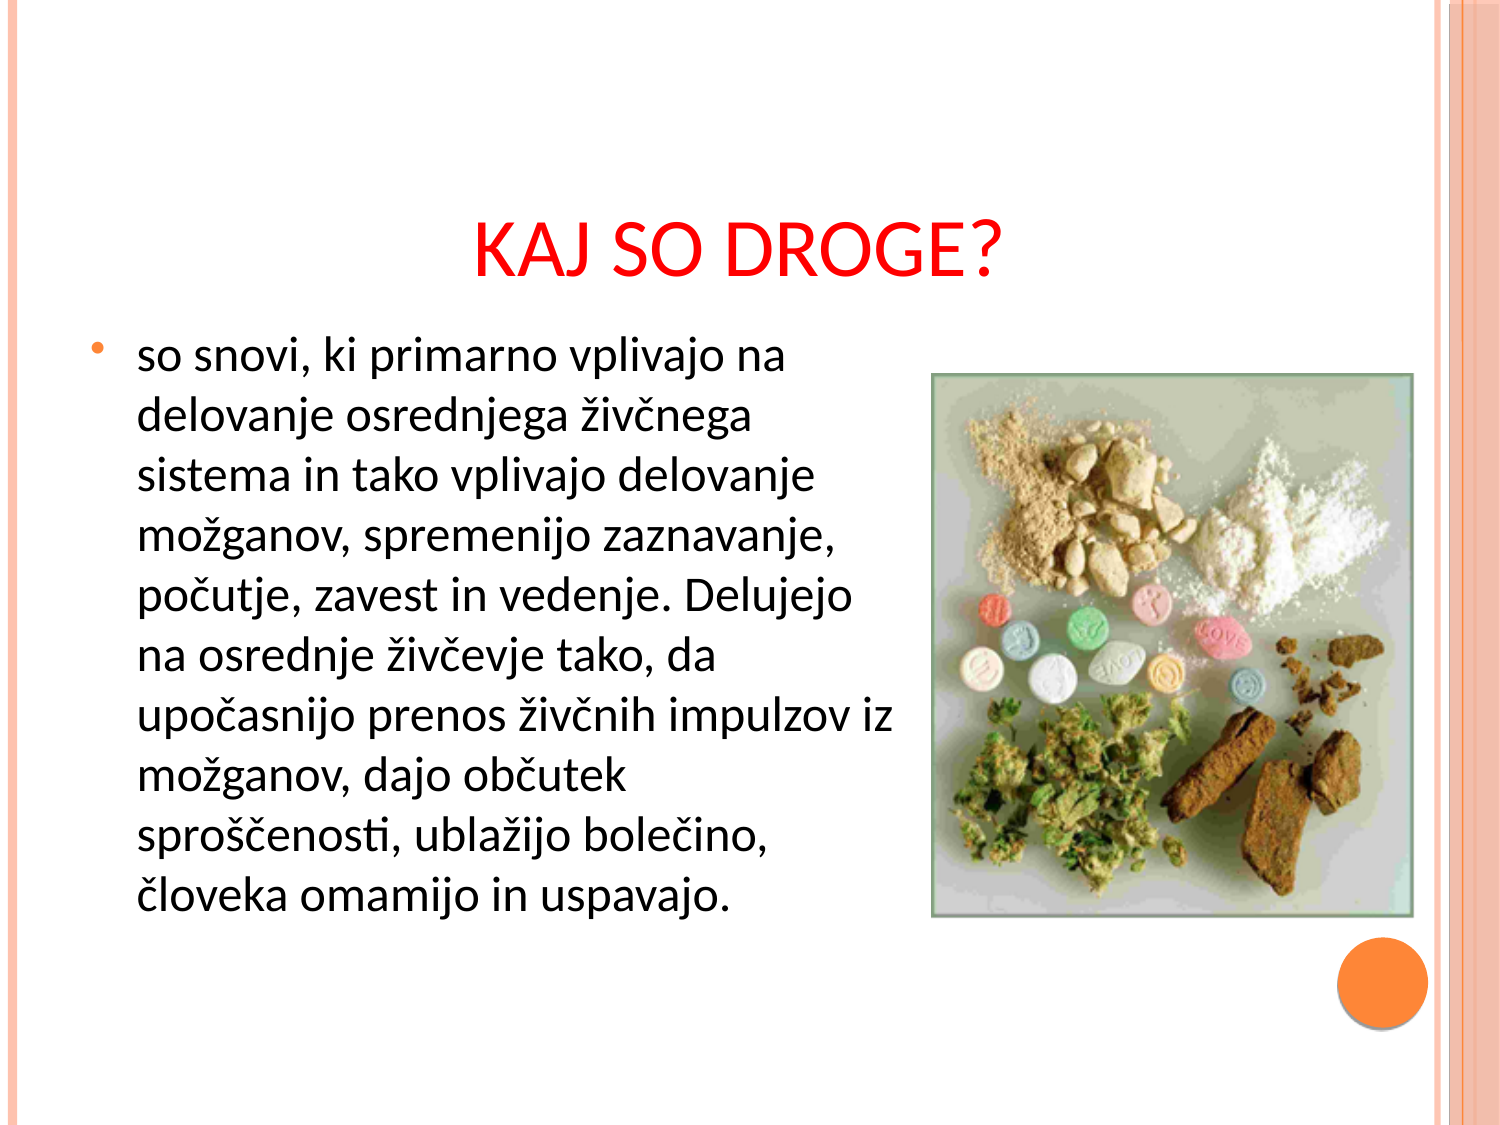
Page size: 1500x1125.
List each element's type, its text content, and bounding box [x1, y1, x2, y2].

picture [931, 373, 1416, 921]
list so snovi, ki primarno vplivajo na delovanje osrednjega živčnega sistema in tako vplivajo delovanje možganov, spremenijo zaznavanje, počutje, zavest in vedenje. Delujejo na osrednje živčevje tako, da upočasnijo prenos živčnih impulzov iz možganov, dajo občutek sproščenosti, ublažijo bolečino, človeka omamijo in uspavajo. [76, 314, 916, 1058]
title KAJ SO DROGE? [159, 113, 1312, 302]
